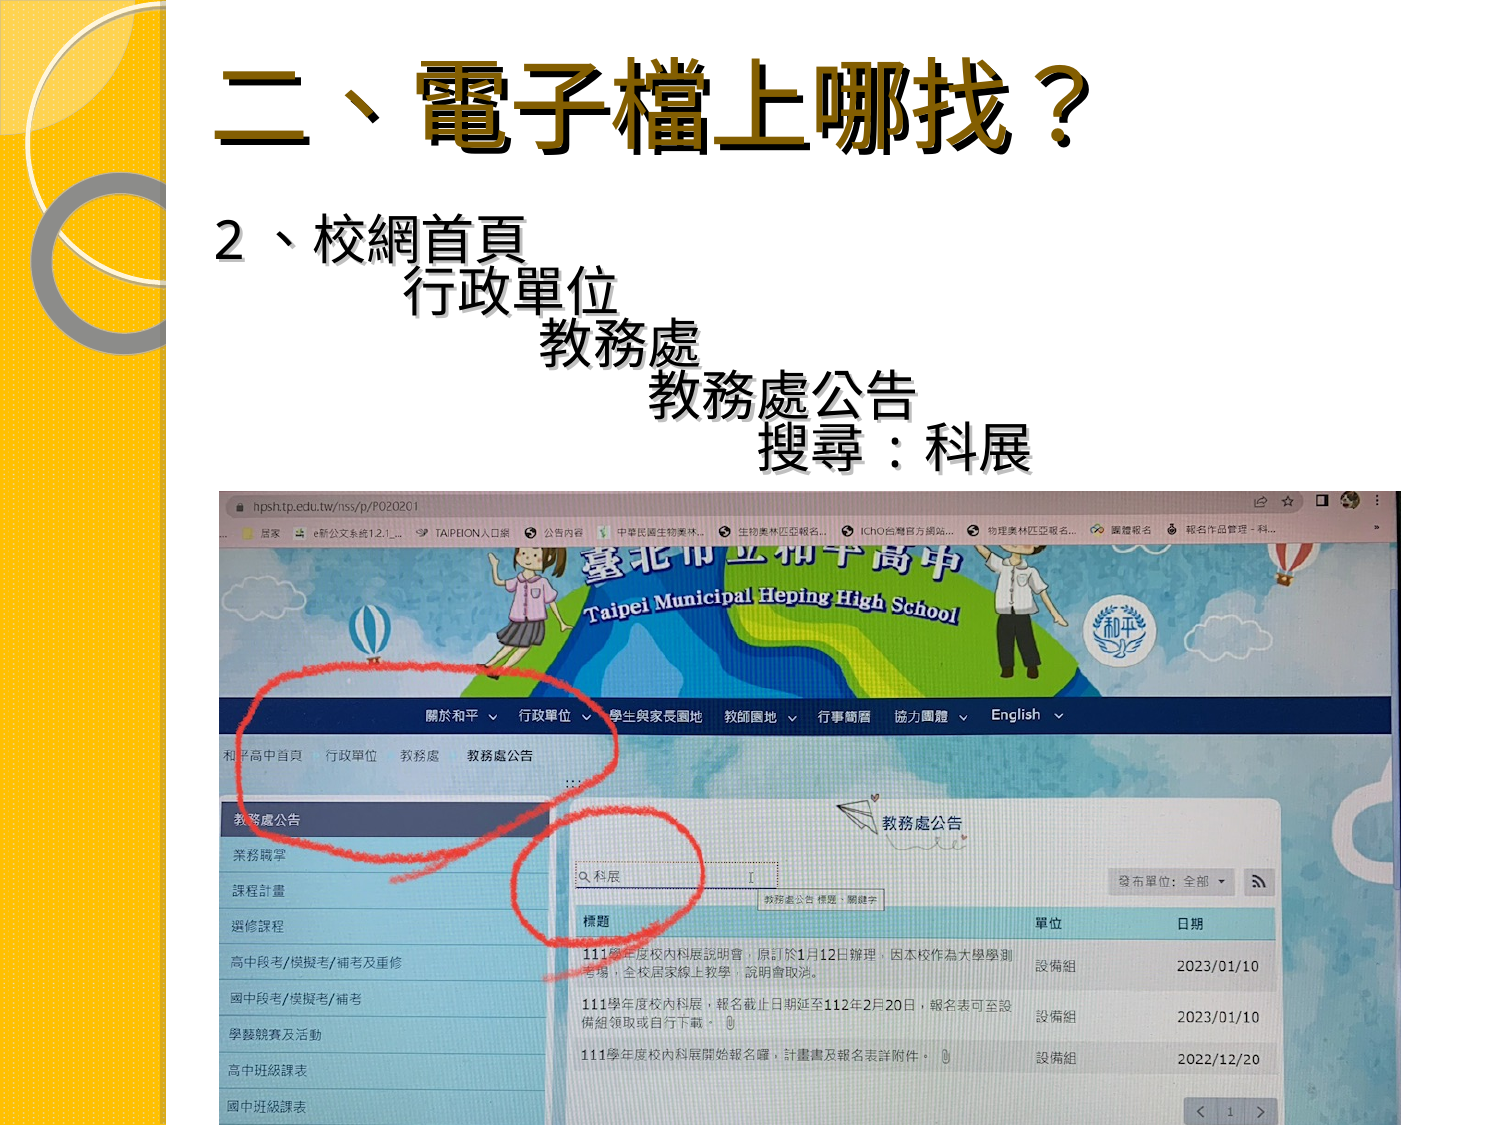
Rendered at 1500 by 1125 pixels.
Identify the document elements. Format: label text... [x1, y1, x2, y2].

picture [219, 492, 1401, 1125]
text_box 2、校網首頁 行政單位 教務處 教務處公告 搜尋:科展 [197, 204, 1423, 492]
title 二、電子檔上哪找？ [194, 31, 1420, 173]
